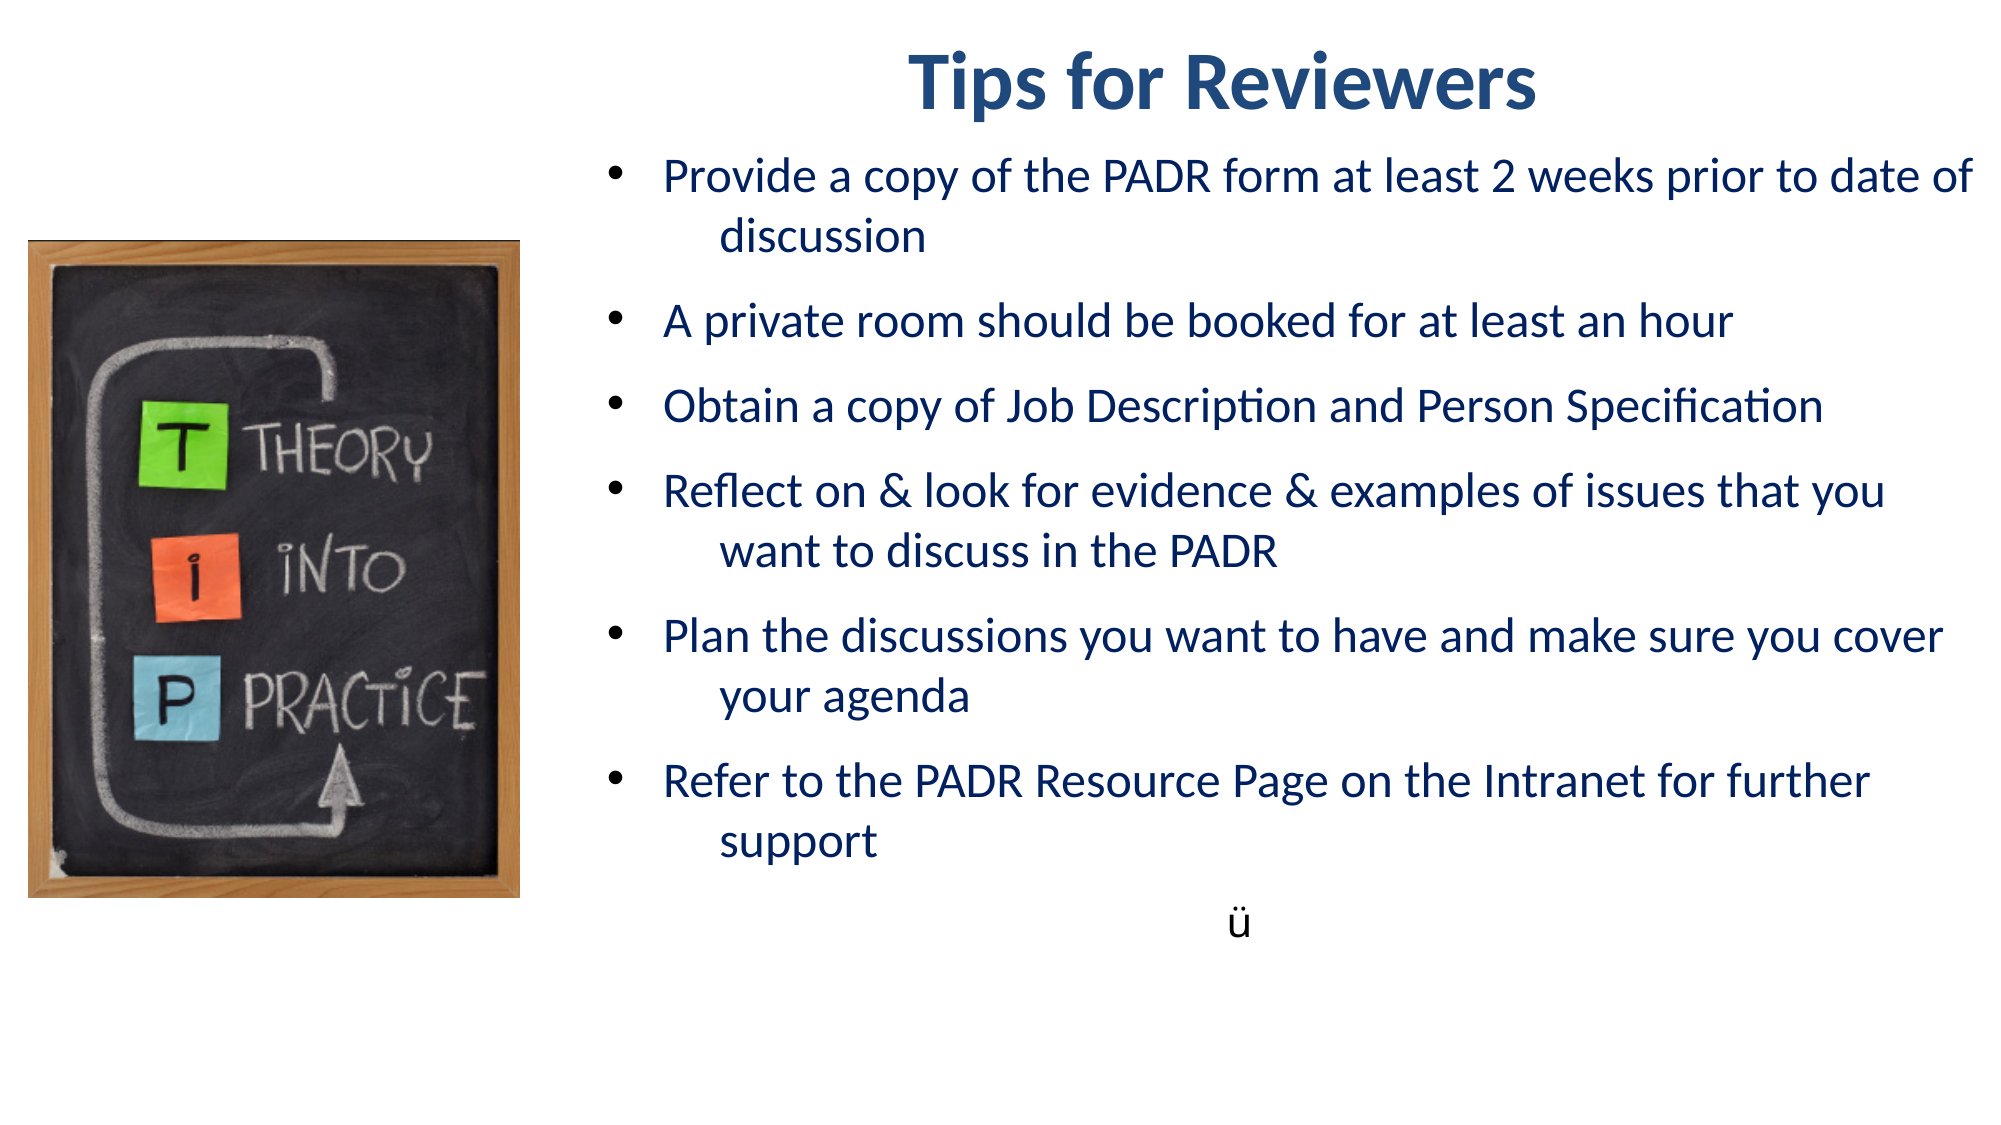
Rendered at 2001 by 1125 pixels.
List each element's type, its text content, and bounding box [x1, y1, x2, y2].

text_box Tips for Reviewers [893, 18, 1629, 135]
text_box Provide a copy of the PADR form at least 2 weeks prior to date of discussion A private room should be booked for at least an hour Obtain a copy of Job Description and Person Specification Reflect on & look for evidence & examples of issues that you want to discuss in the PADR Plan the discussions you want to have and make sure you cover your agenda Refer to the PADR Resource Page on the Intranet for further support [461, 134, 2000, 1107]
picture [28, 240, 520, 898]
